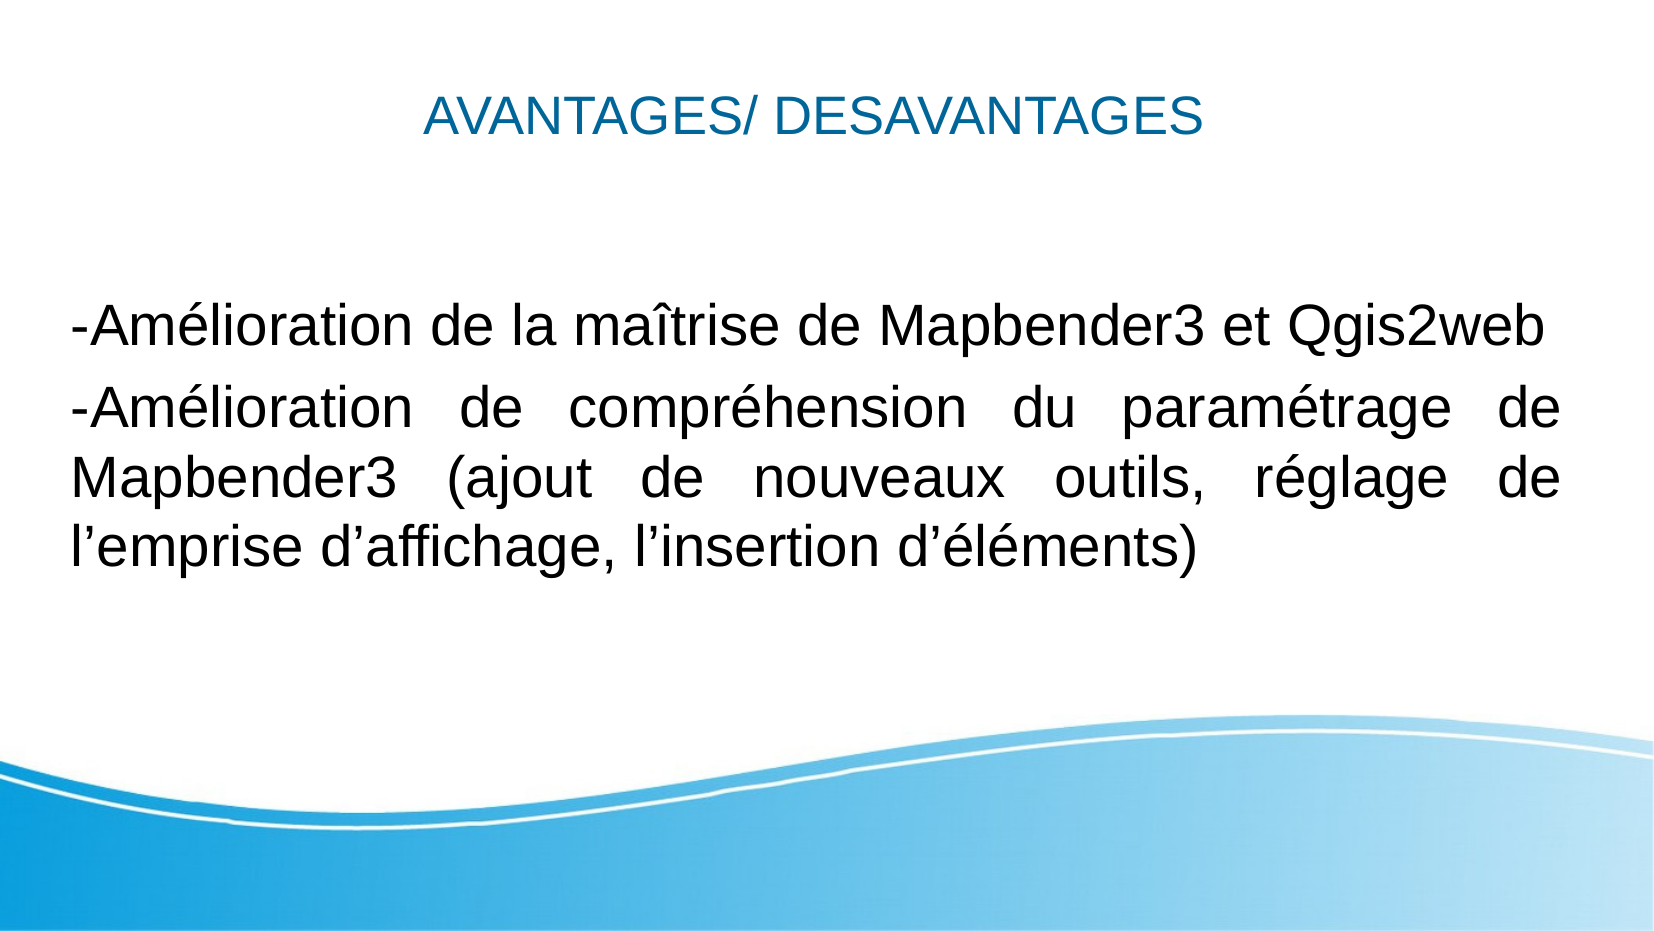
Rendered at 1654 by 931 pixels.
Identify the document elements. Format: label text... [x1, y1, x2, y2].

title AVANTAGES/ DESAVANTAGES [70, 80, 1559, 146]
list -Amélioration de la maîtrise de Mapbender3 et Qgis2web -Amélioration de compréhension du paramétrage de Mapbender3 (ajout de nouveaux outils, réglage de l’emprise d’affichage, l’insertion d’éléments) [70, 204, 1607, 730]
picture [0, 714, 1654, 931]
